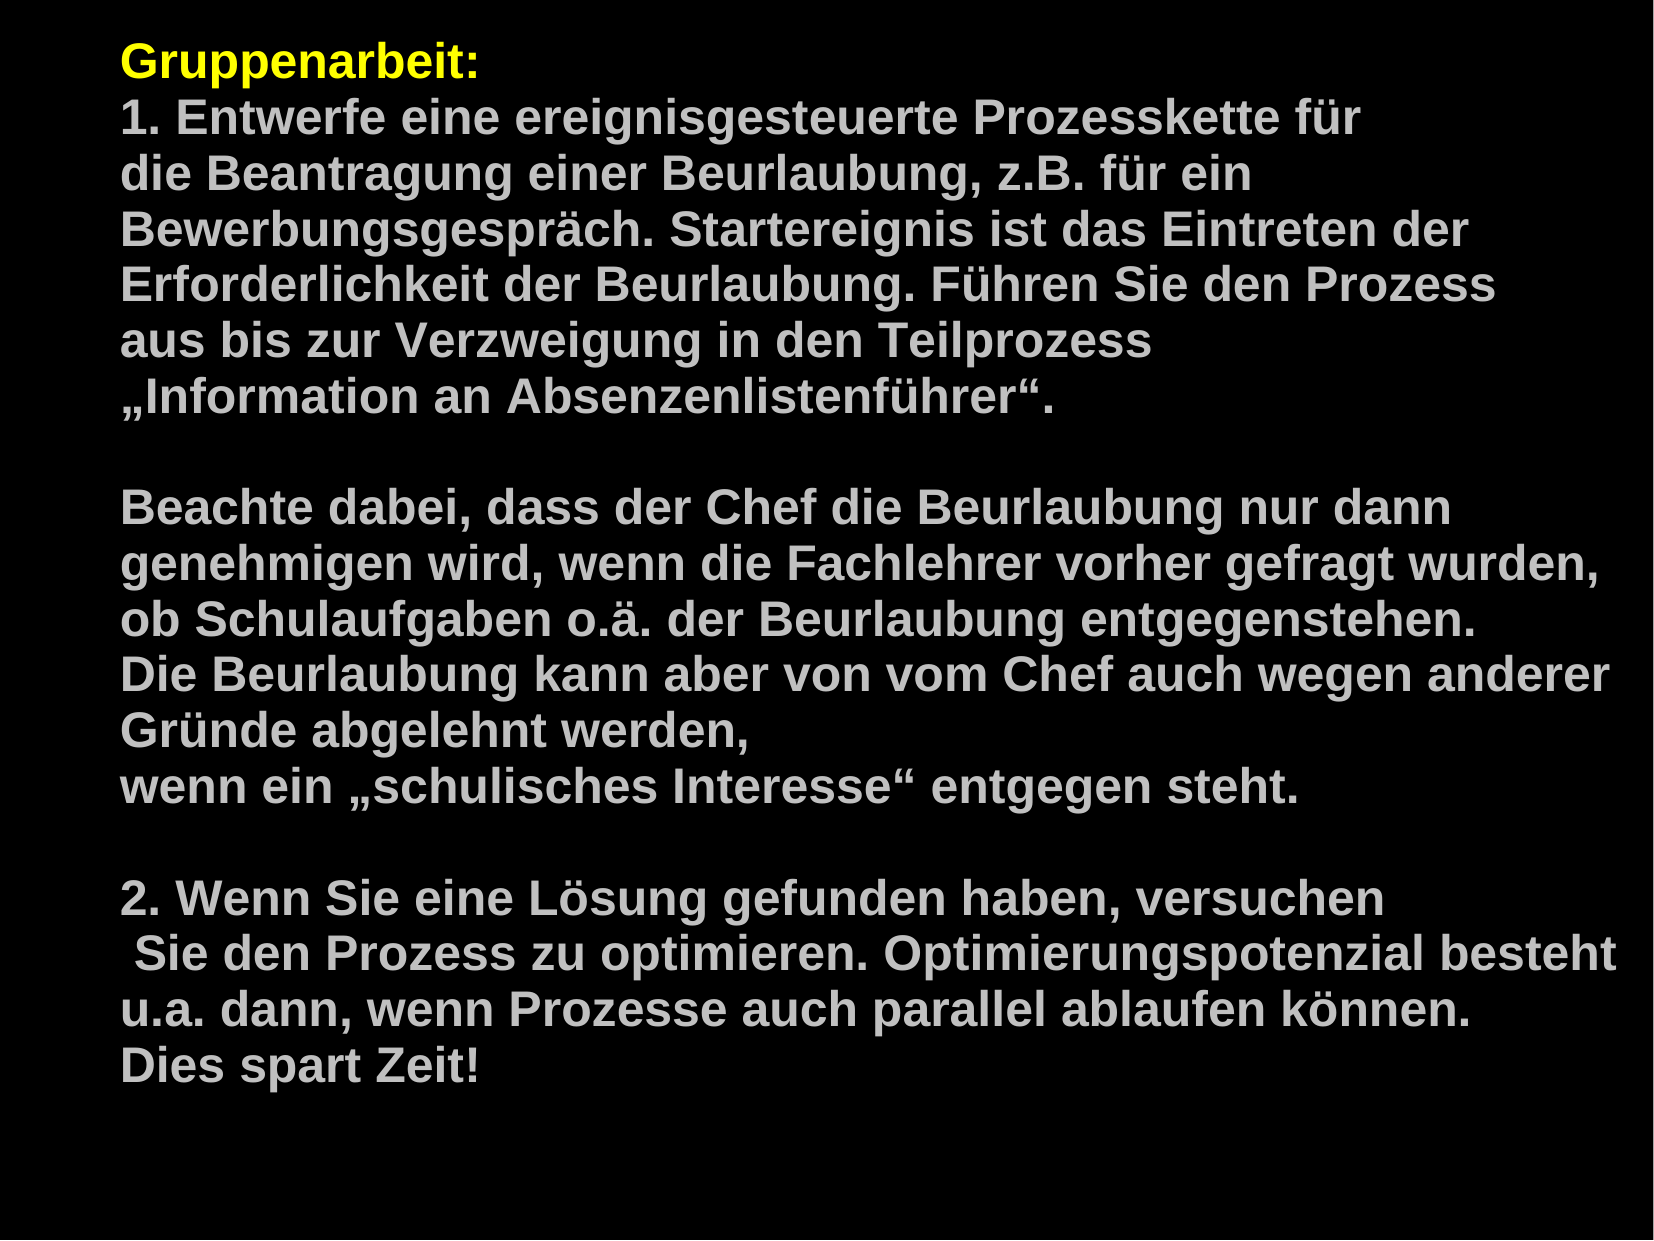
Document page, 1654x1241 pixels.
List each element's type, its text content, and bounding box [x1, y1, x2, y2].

text_box Gruppenarbeit: 1. Entwerfe eine ereignisgesteuerte Prozesskette für die Beantragung einer Beurlaubung, z.B. für ein Bewerbungsgespräch. Startereignis ist das Eintreten der Erforderlichkeit der Beurlaubung. Führen Sie den Prozess aus bis zur Verzweigung in den Teilprozess „Information an Absenzenlistenführer“. Beachte dabei, dass der Chef die Beurlaubung nur dann genehmigen wird, wenn die Fachlehrer vorher gefragt wurden, ob Schulaufgaben o.ä. der Beurlaubung entgegenstehen. Die Beurlaubung kann aber von vom Chef auch wegen anderer Gründe abgelehnt werden, wenn ein „schulisches Interesse“ entgegen steht. 2. Wenn Sie eine Lösung gefunden haben, versuchen Sie den Prozess zu optimieren. Optimierungspotenzial besteht u.a. dann, wenn Prozesse auch parallel ablaufen können. Dies spart Zeit! [119, 33, 1633, 1192]
